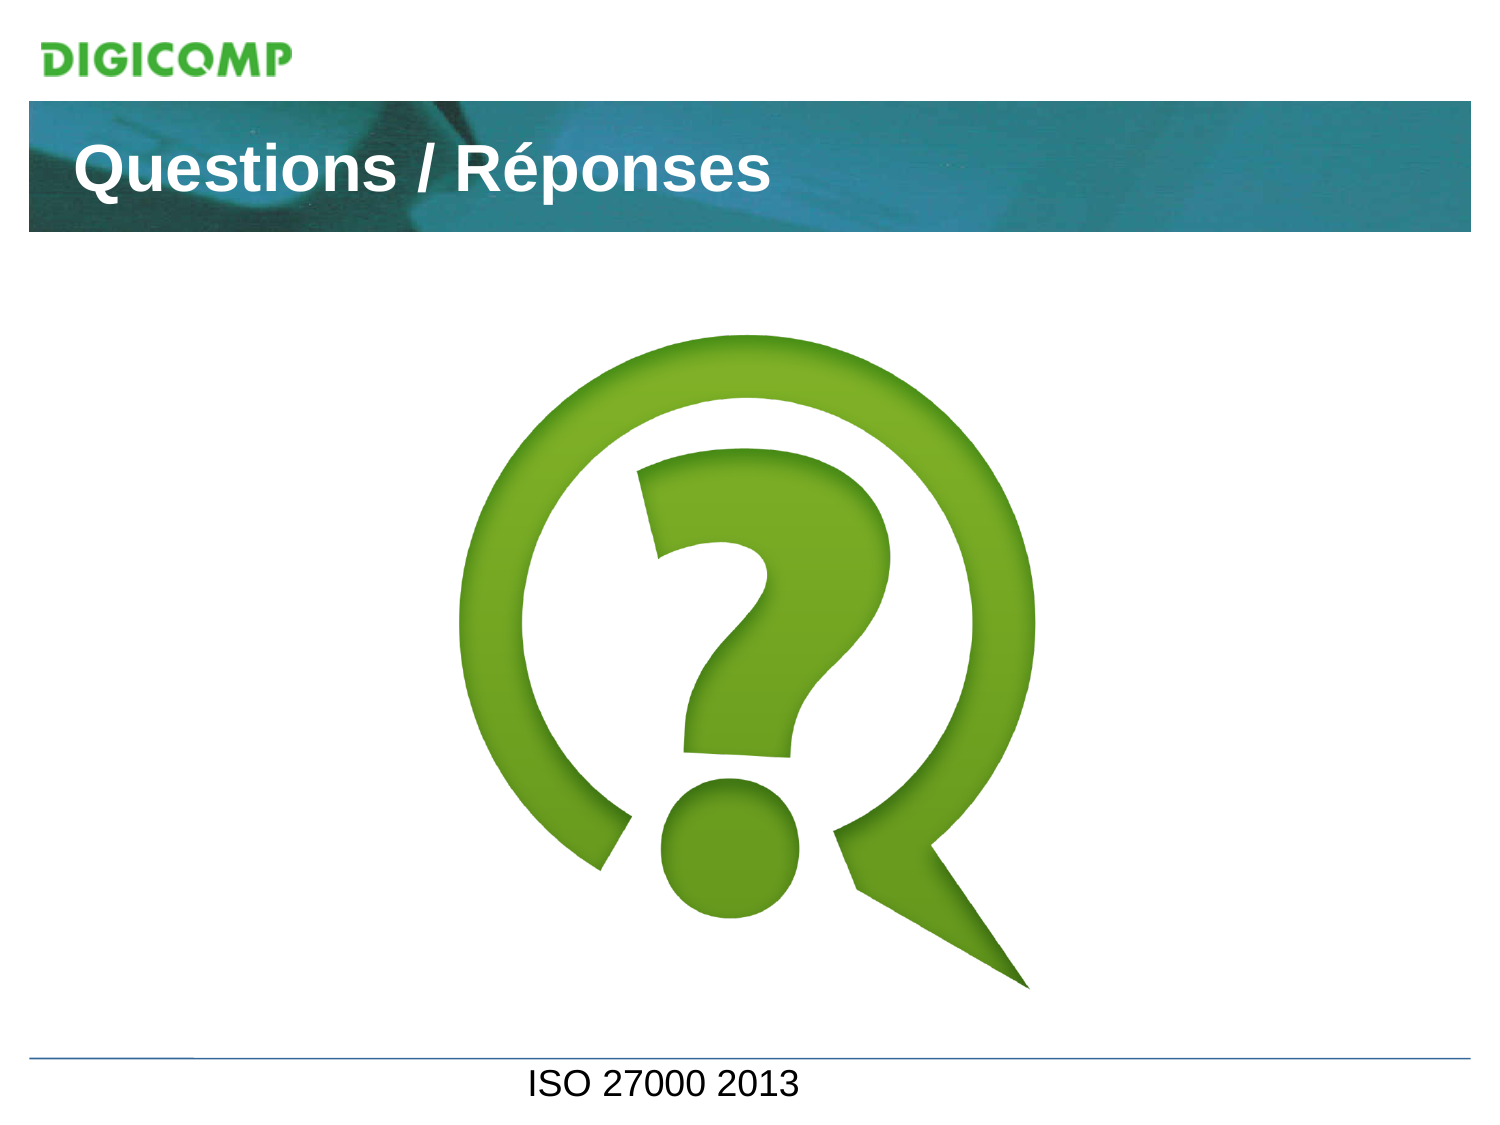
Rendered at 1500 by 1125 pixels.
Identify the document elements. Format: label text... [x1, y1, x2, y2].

title Questions / Réponses [58, 117, 1429, 212]
picture [442, 305, 1069, 1025]
text_box ISO 27000 2013 [512, 1051, 988, 1118]
